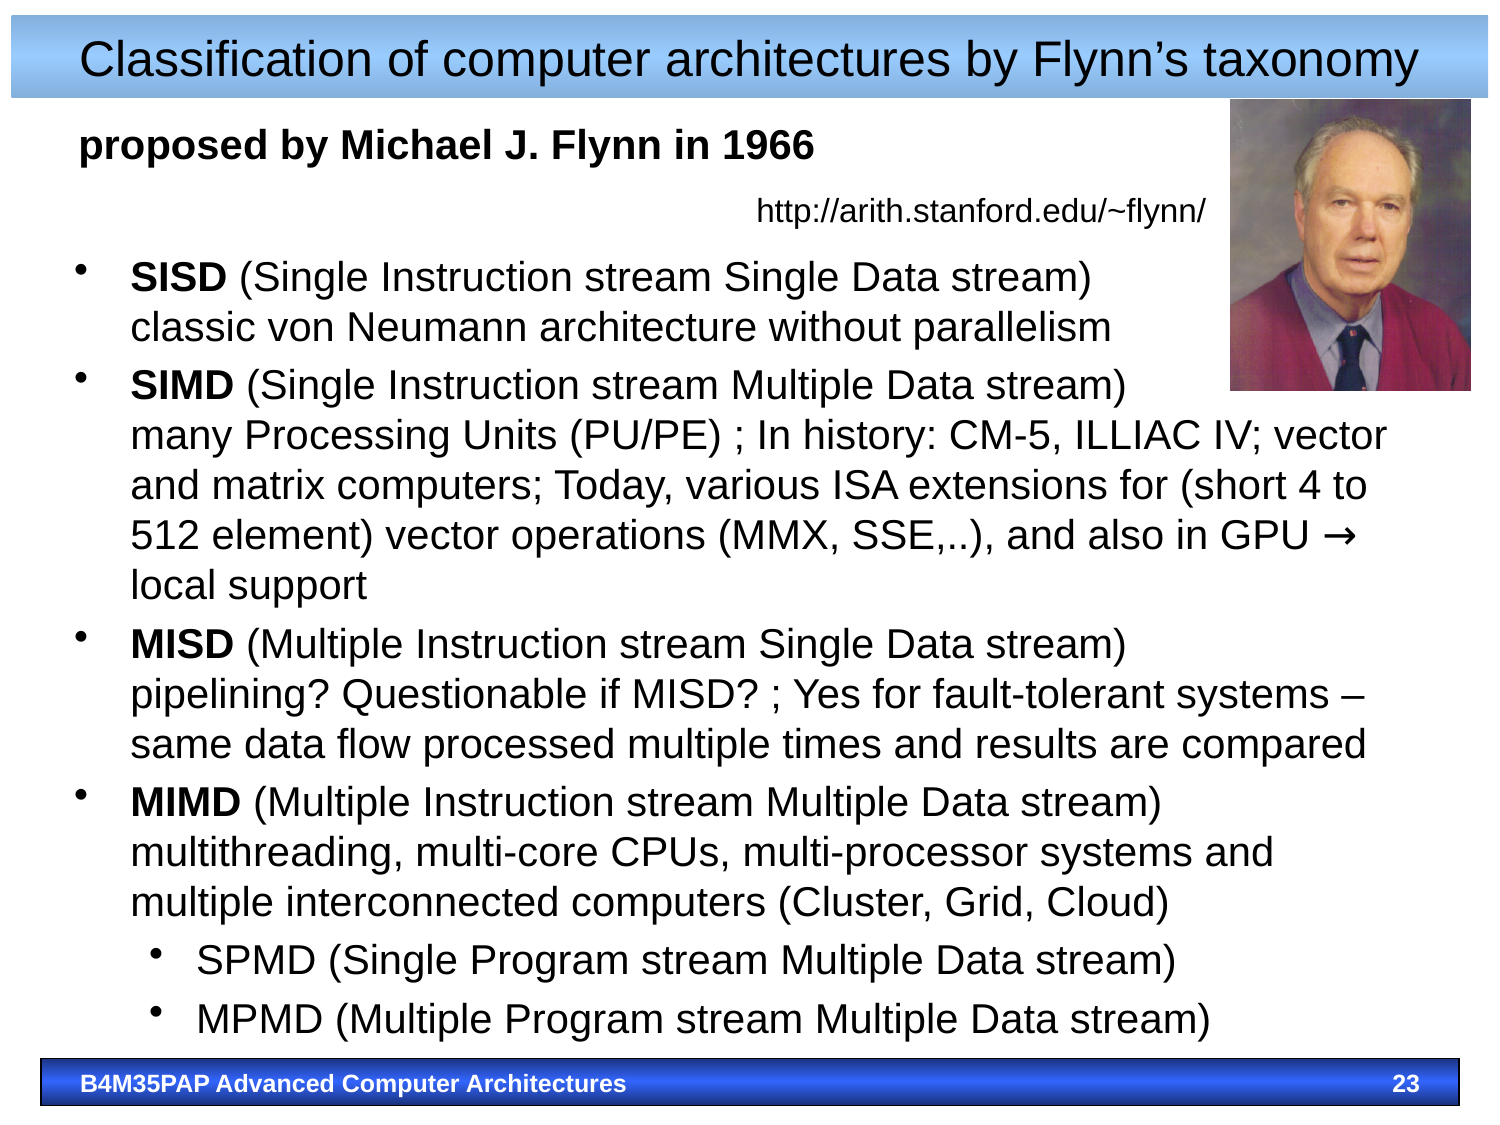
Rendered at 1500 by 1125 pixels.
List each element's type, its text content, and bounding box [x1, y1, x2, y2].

picture [1230, 99, 1471, 391]
title Classification of computer architectures by Flynn’s taxonomy [11, 15, 1489, 98]
text_box http://arith.stanford.edu/~flynn/ [706, 181, 1222, 237]
text_box proposed by Michael J. Flynn in 1966 [7, 114, 846, 223]
text_box SISD (Single Instruction stream Single Data stream) classic von Neumann architecture without parallelism SIMD (Single Instruction stream Multiple Data stream) many Processing Units (PU/PE) ; In history: CM-5, ILLIAC IV; vector and matrix computers; Today, various ISA extensions for (short 4 to 512 element) vector operations (MMX, SSE,..), and also in GPU → local support MISD (Multiple Instruction stream Single Data stream) pipelining? Questionable if MISD? ; Yes for fault-tolerant systems – same data flow processed multiple times and results are compared MIMD (Multiple Instruction stream Multiple Data stream) multithreading, multi-core CPUs, multi-processor systems and multiple interconnected computers (Cluster, Grid, Cloud) SPMD (Single Program stream Multiple Data stream) MPMD (Multiple Program stream Multiple Data stream) [59, 242, 1430, 1049]
